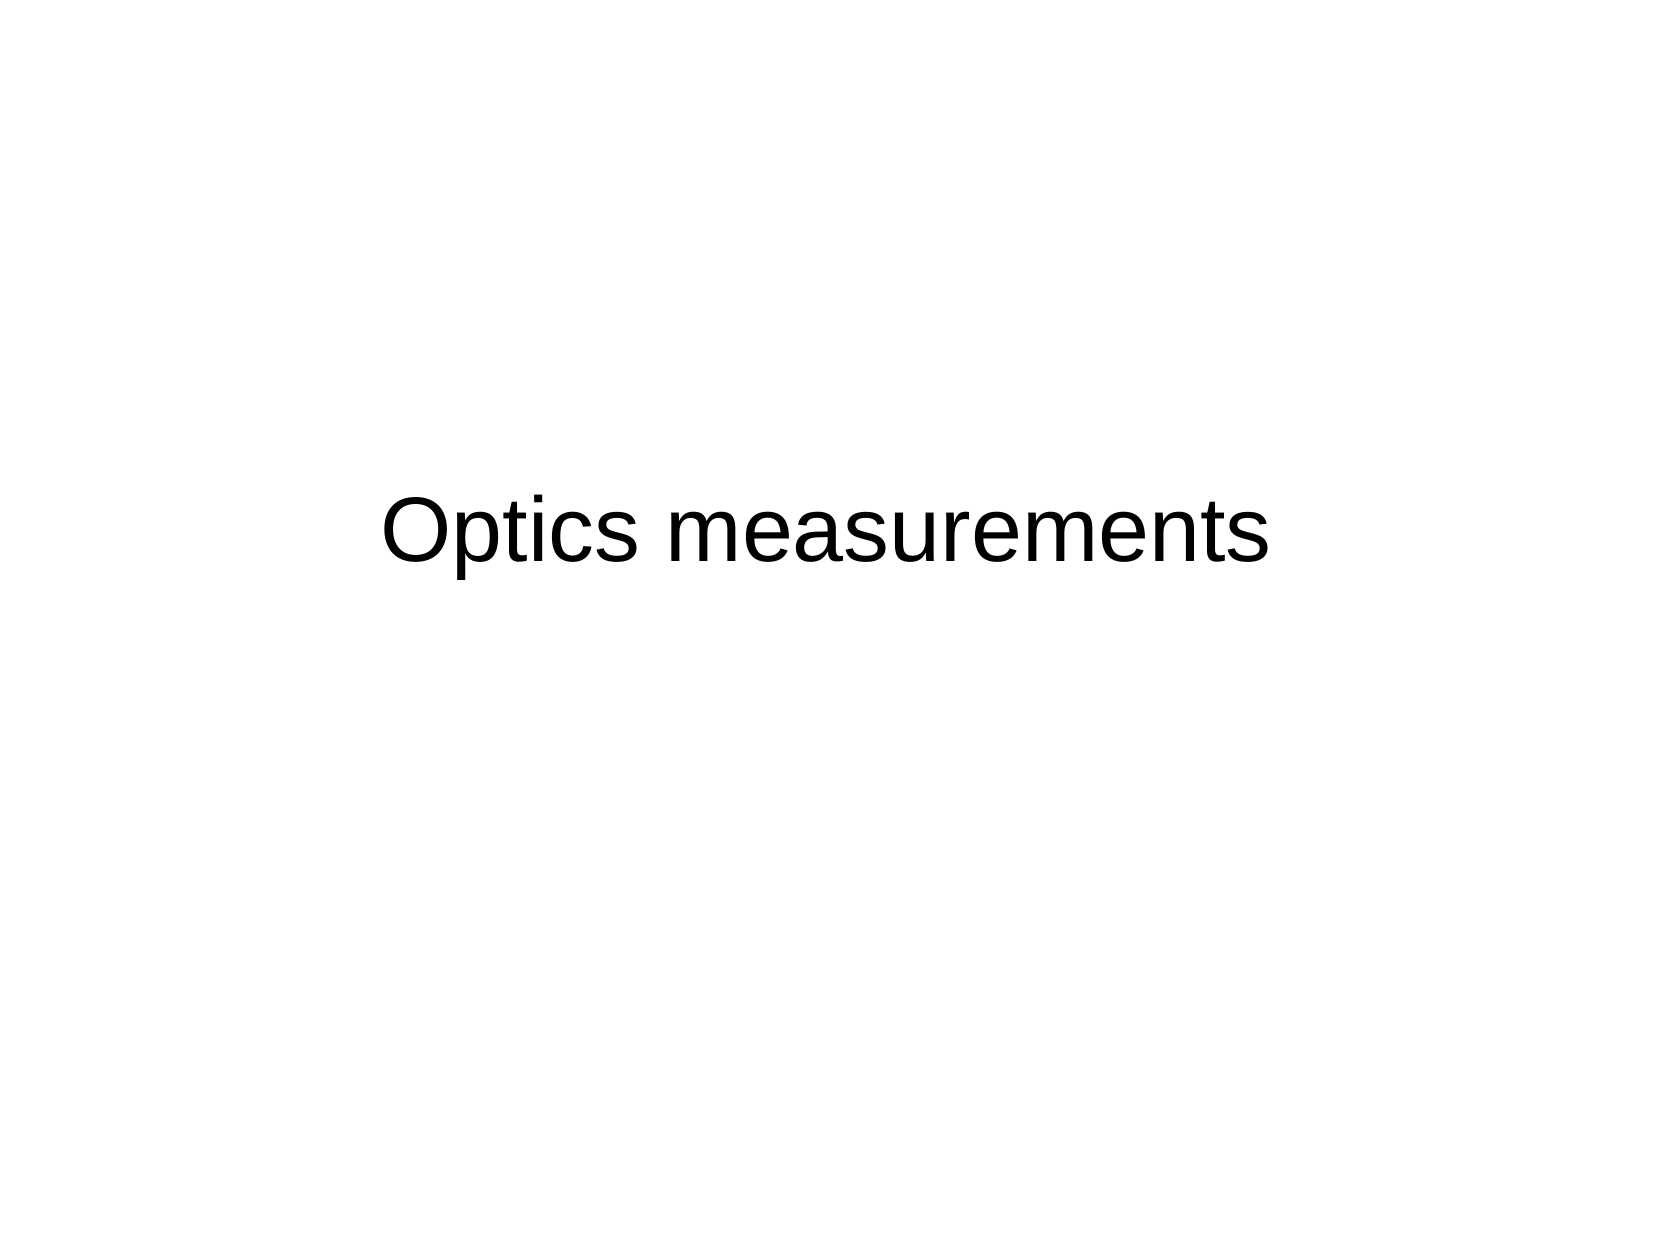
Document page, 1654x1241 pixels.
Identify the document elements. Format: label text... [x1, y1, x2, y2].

subtitle Optics measurements [82, 49, 1571, 1010]
